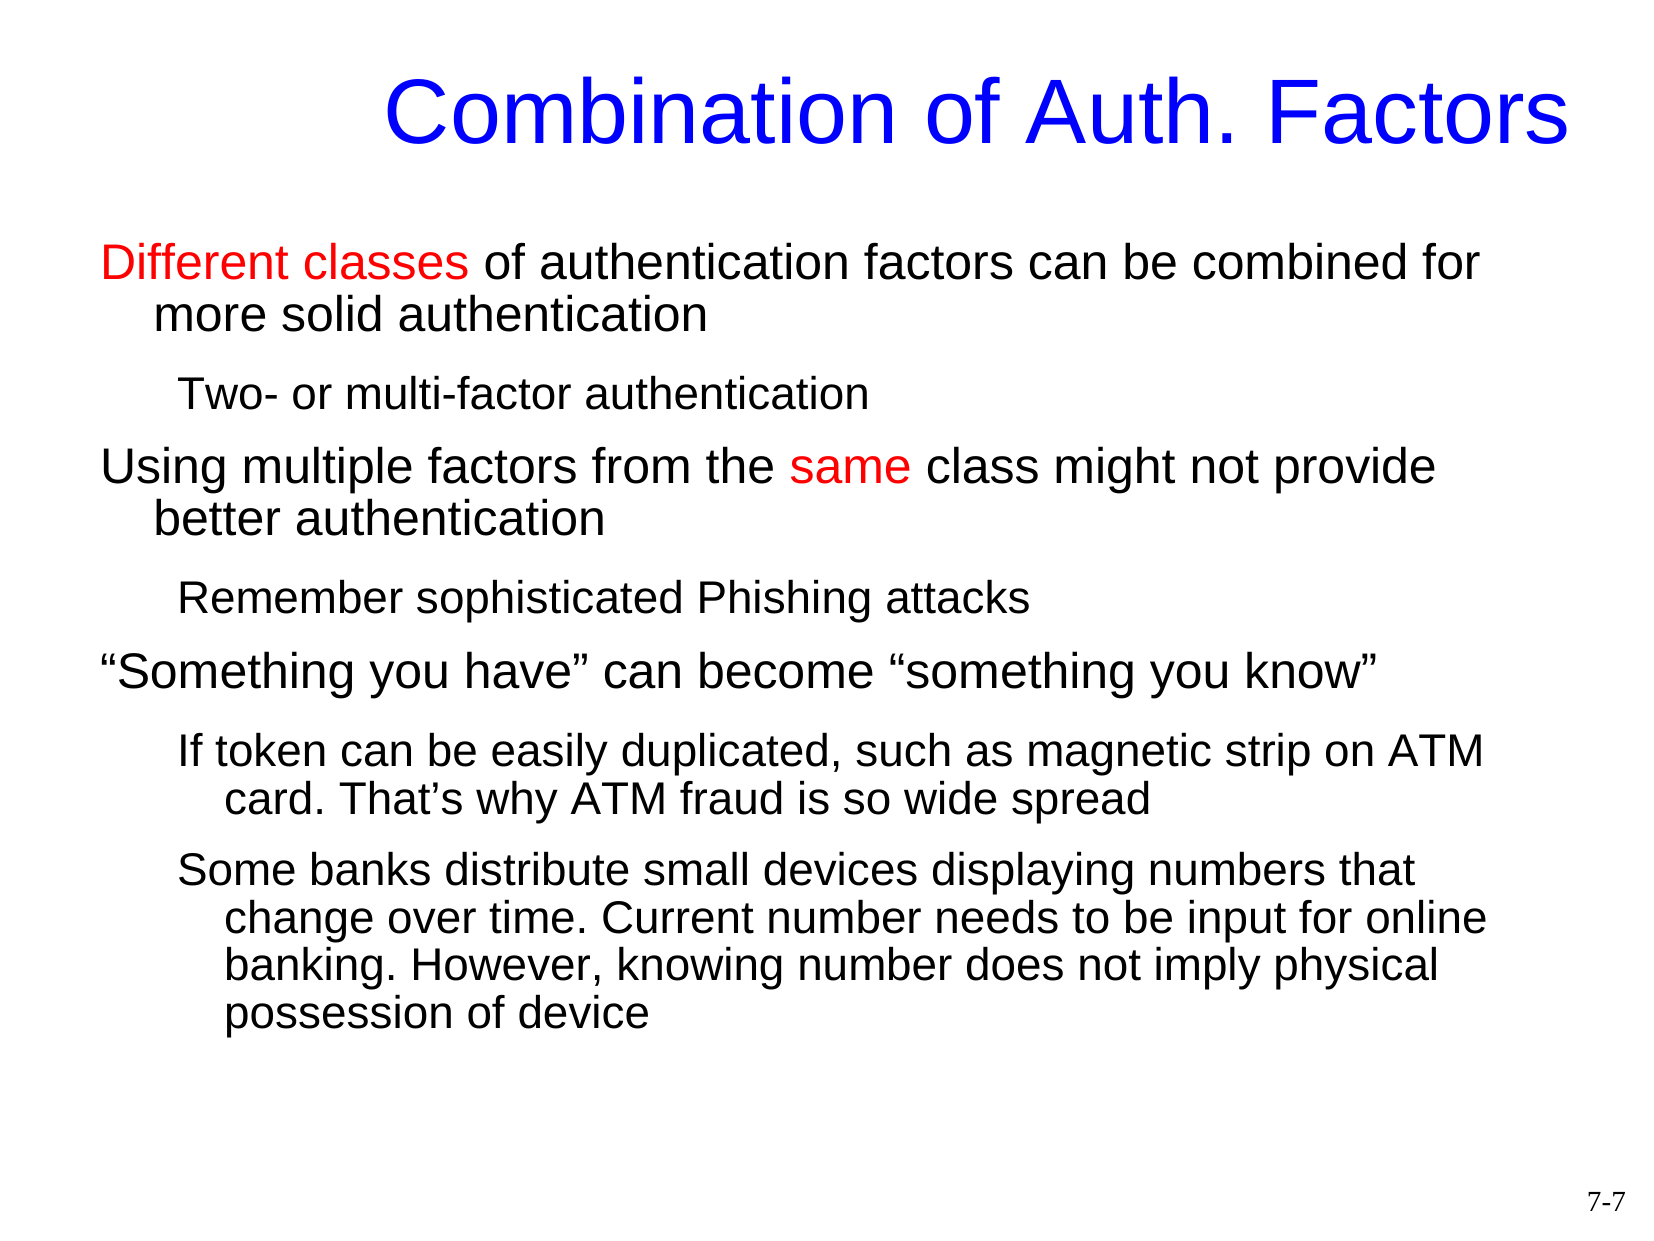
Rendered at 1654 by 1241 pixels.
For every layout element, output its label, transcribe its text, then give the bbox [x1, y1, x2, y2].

title Combination of Auth. Factors [84, 11, 1573, 218]
list Different classes of authentication factors can be combined for more solid authentication Two- or multi-factor authentication Using multiple factors from the same class might not provide better authentication Remember sophisticated Phishing attacks “Something you have” can become “something you know” If token can be easily duplicated, such as magnetic strip on ATM card. That’s why ATM fraud is so wide spread Some banks distribute small devices displaying numbers that change over time. Current number needs to be input for online banking. However, knowing number does not imply physical possession of device [82, 237, 1571, 1170]
